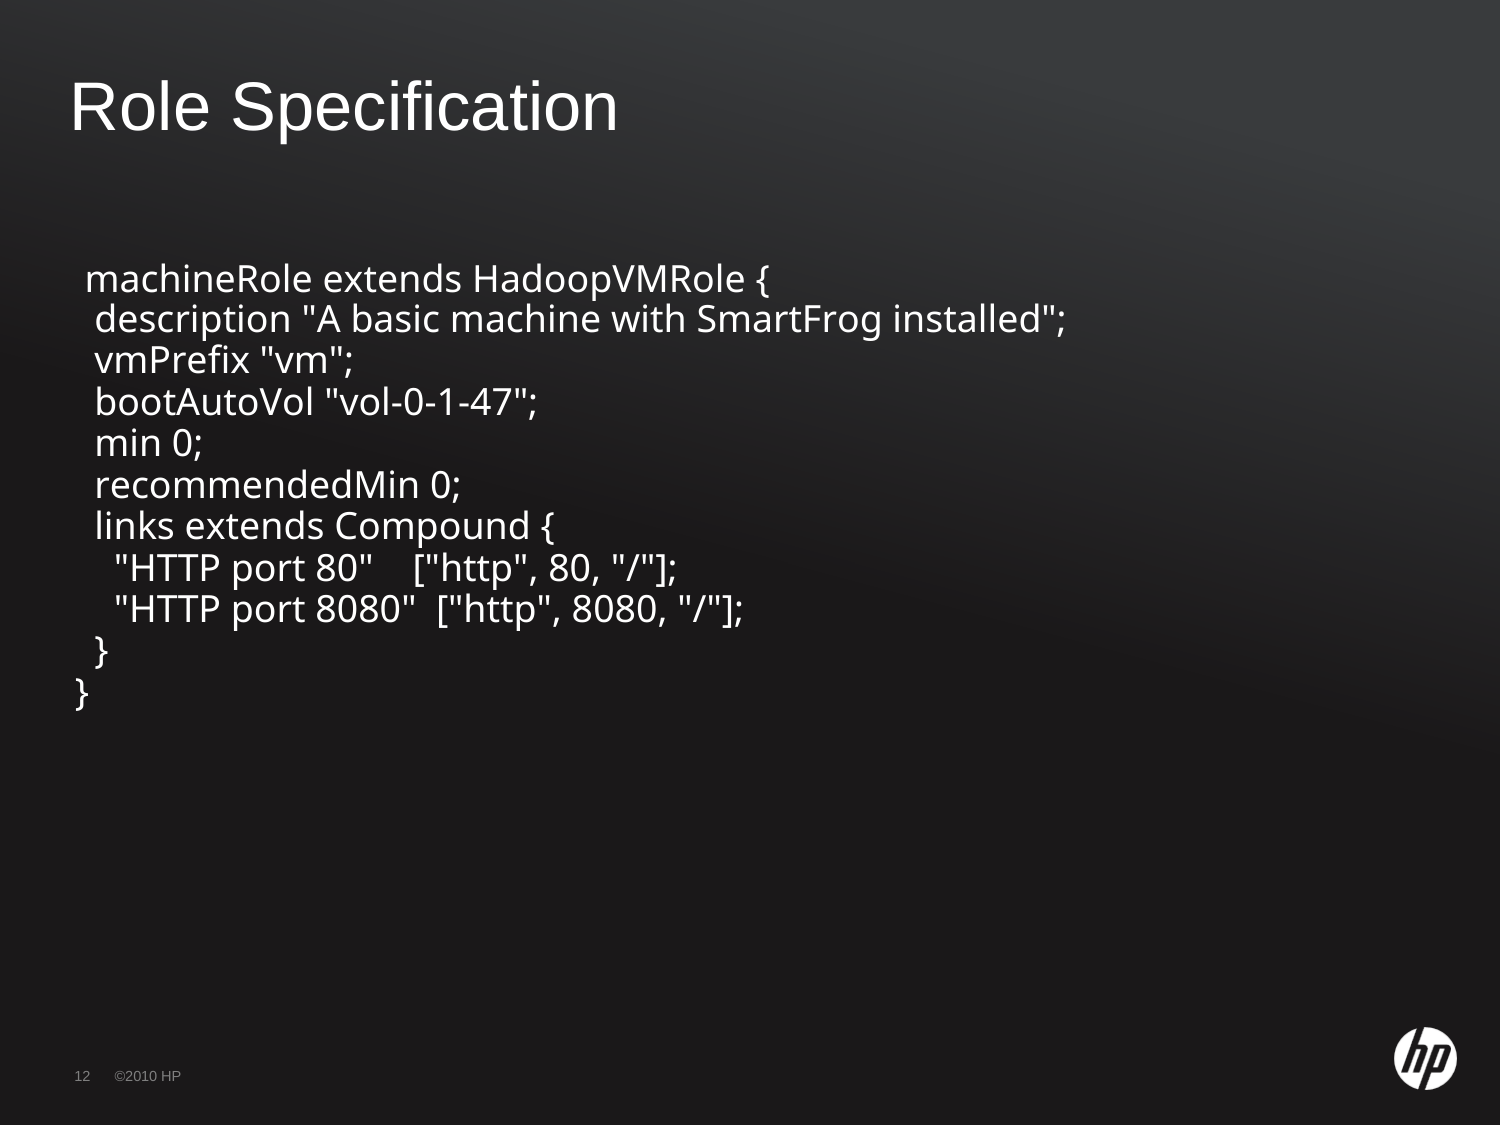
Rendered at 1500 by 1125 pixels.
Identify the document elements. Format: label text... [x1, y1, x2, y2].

picture [0, 0, 1500, 1125]
text_box Role Specification [54, 68, 1429, 213]
text_box machineRole extends HadoopVMRole { description "A basic machine with SmartFrog installed"; vmPrefix "vm"; bootAutoVol "vol-0-1-47"; min 0; recommendedMin 0; links extends Compound { "HTTP port 80" ["http", 80, "/"]; "HTTP port 8080" ["http", 8080, "/"]; } } [59, 251, 1429, 1013]
